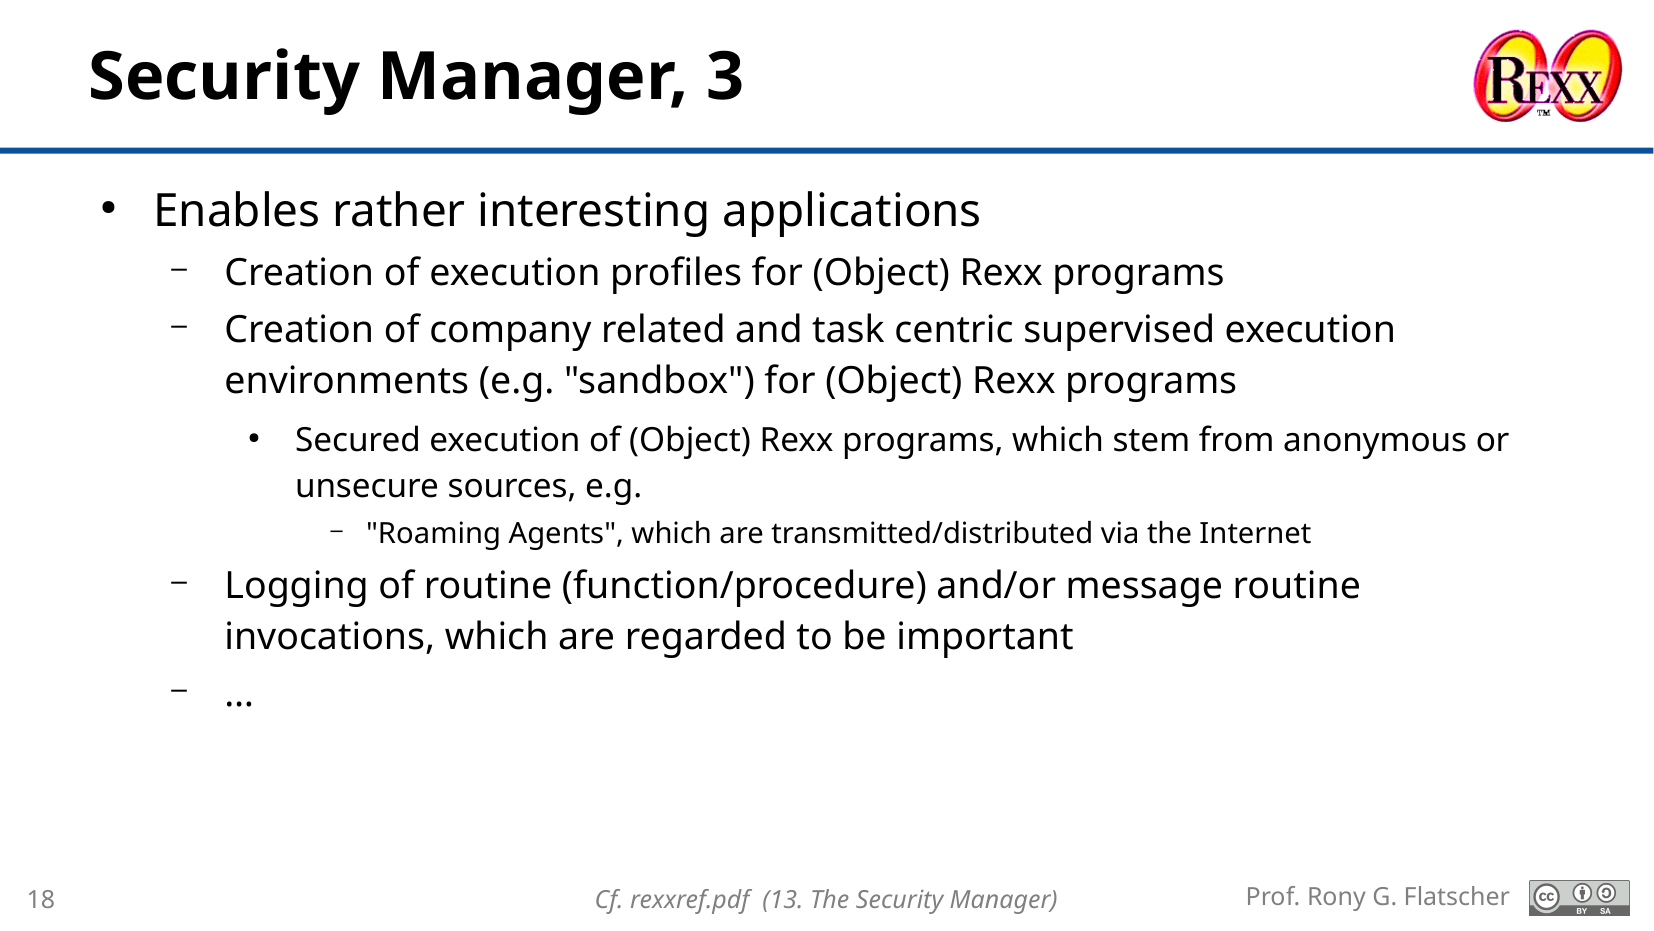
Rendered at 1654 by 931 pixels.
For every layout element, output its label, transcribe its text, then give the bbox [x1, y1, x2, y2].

title Security Manager, 3 [29, 0, 1654, 148]
list Enables rather interesting applications Creation of execution profiles for (Object) Rexx programs Creation of company related and task centric supervised execution environments (e.g. "sandbox") for (Object) Rexx programs Secured execution of (Object) Rexx programs, which stem from anonymous or unsecure sources, e.g. "Roaming Agents", which are transmitted/distributed via the Internet Logging of routine (function/procedure) and/or message routine invocations, which are regarded to be important … [82, 177, 1571, 857]
text_box Cf. rexxref.pdf (13. The Security Manager) [0, 874, 1654, 922]
